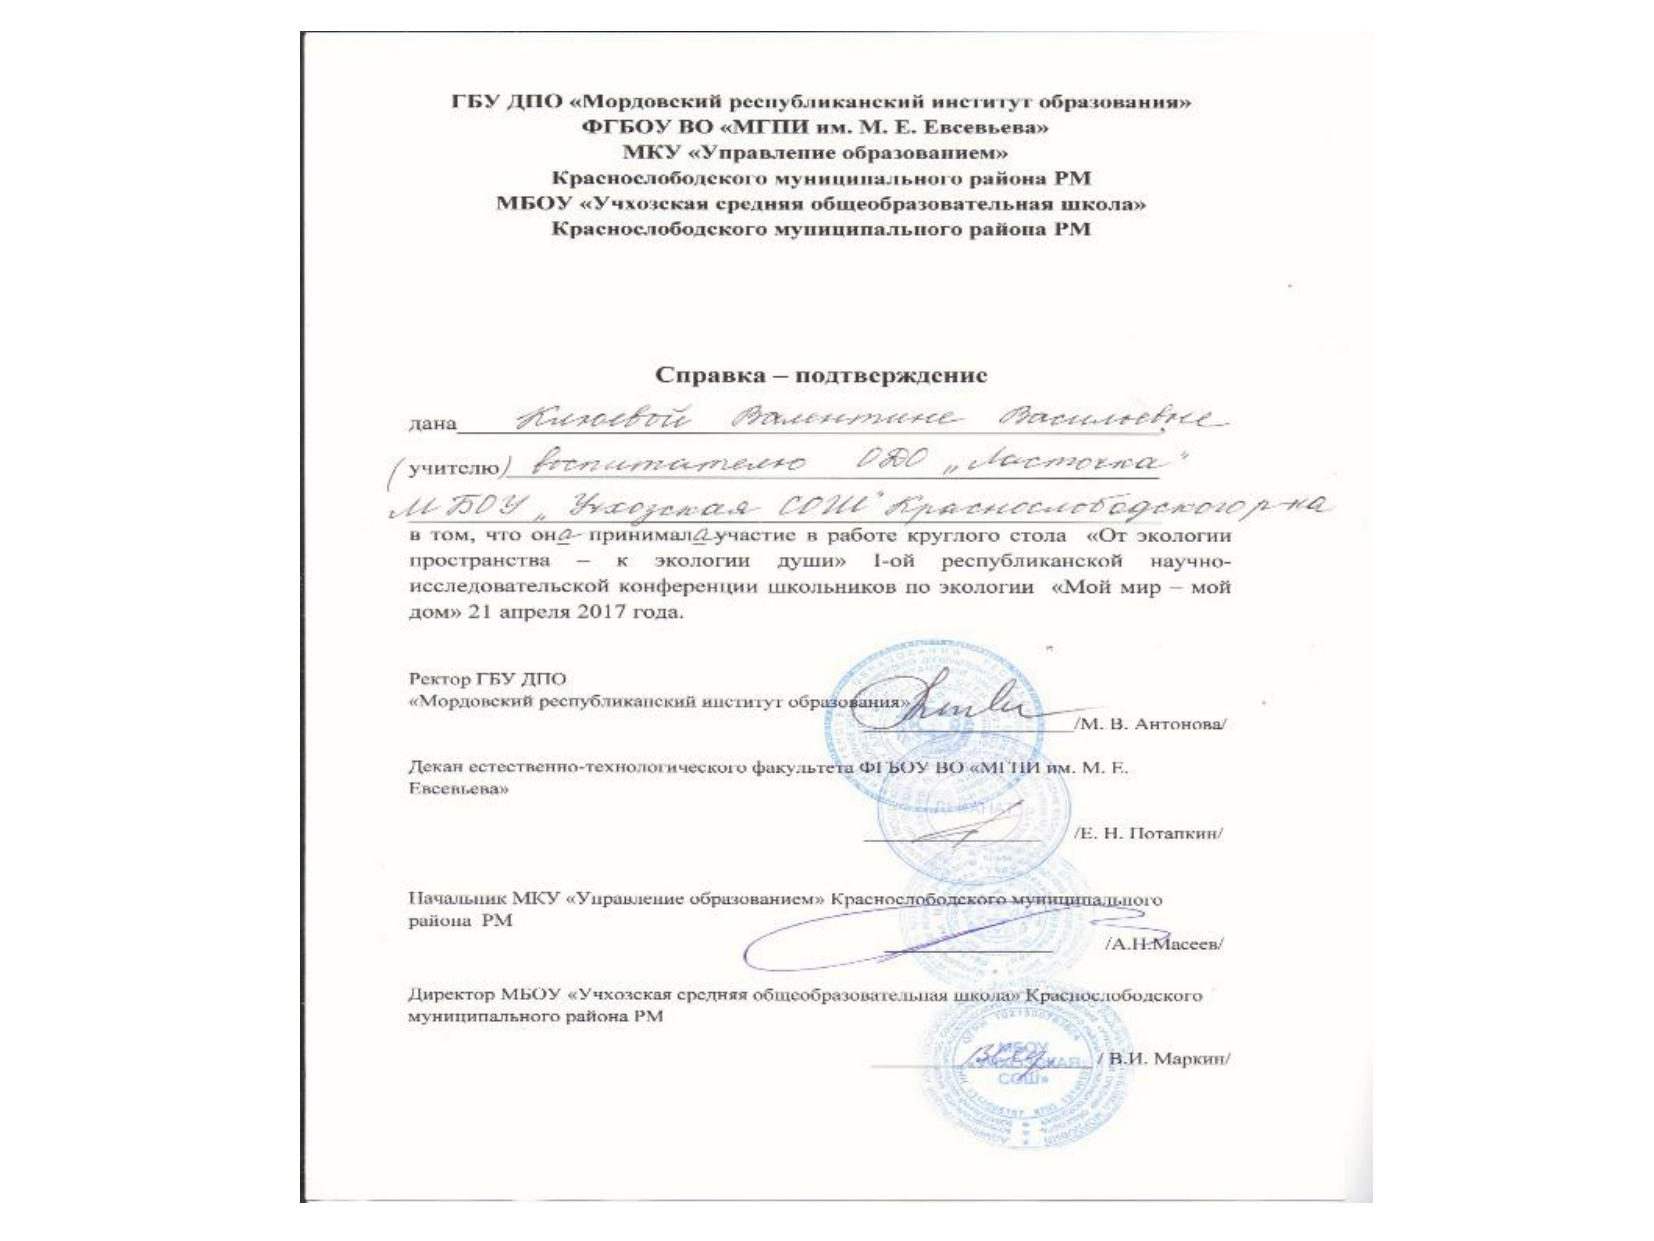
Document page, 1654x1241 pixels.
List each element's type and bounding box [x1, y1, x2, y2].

picture [300, 31, 1373, 1203]
